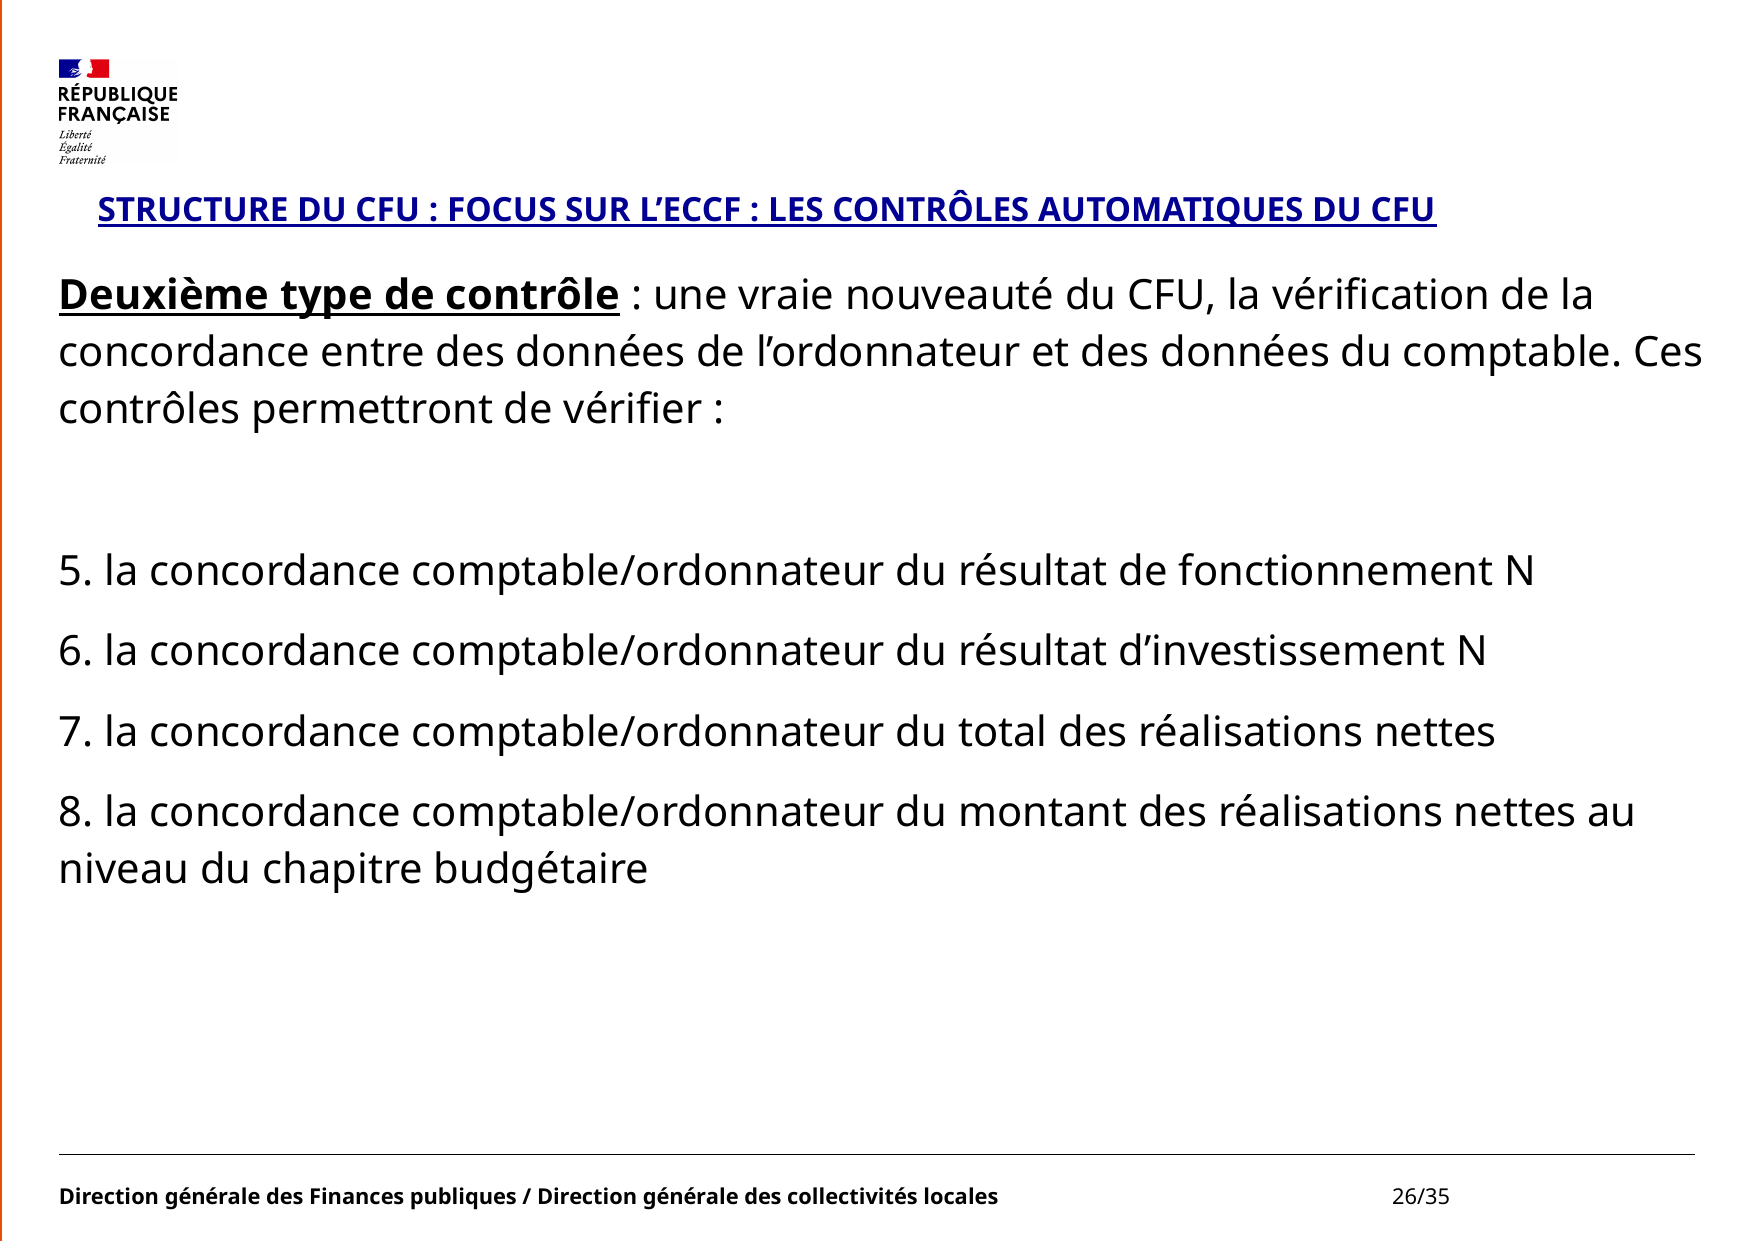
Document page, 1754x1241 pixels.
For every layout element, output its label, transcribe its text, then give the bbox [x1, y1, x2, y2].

picture [59, 59, 178, 164]
text_box Deuxième type de contrôle : une vraie nouveauté du CFU, la vérification de la concordance entre des données de l’ordonnateur et des données du comptable. Ces contrôles permettront de vérifier : 5. la concordance comptable/ordonnateur du résultat de fonctionnement N 6. la concordance comptable/ordonnateur du résultat d’investissement N 7. la concordance comptable/ordonnateur du total des réalisations nettes 8. la concordance comptable/ordonnateur du montant des réalisations nettes au niveau du chapitre budgétaire [59, 265, 1716, 1123]
text_box STRUCTURE DU CFU : FOCUS SUR L’ECCF : LES CONTRÔLES AUTOMATIQUES DU CFU [82, 165, 1695, 265]
